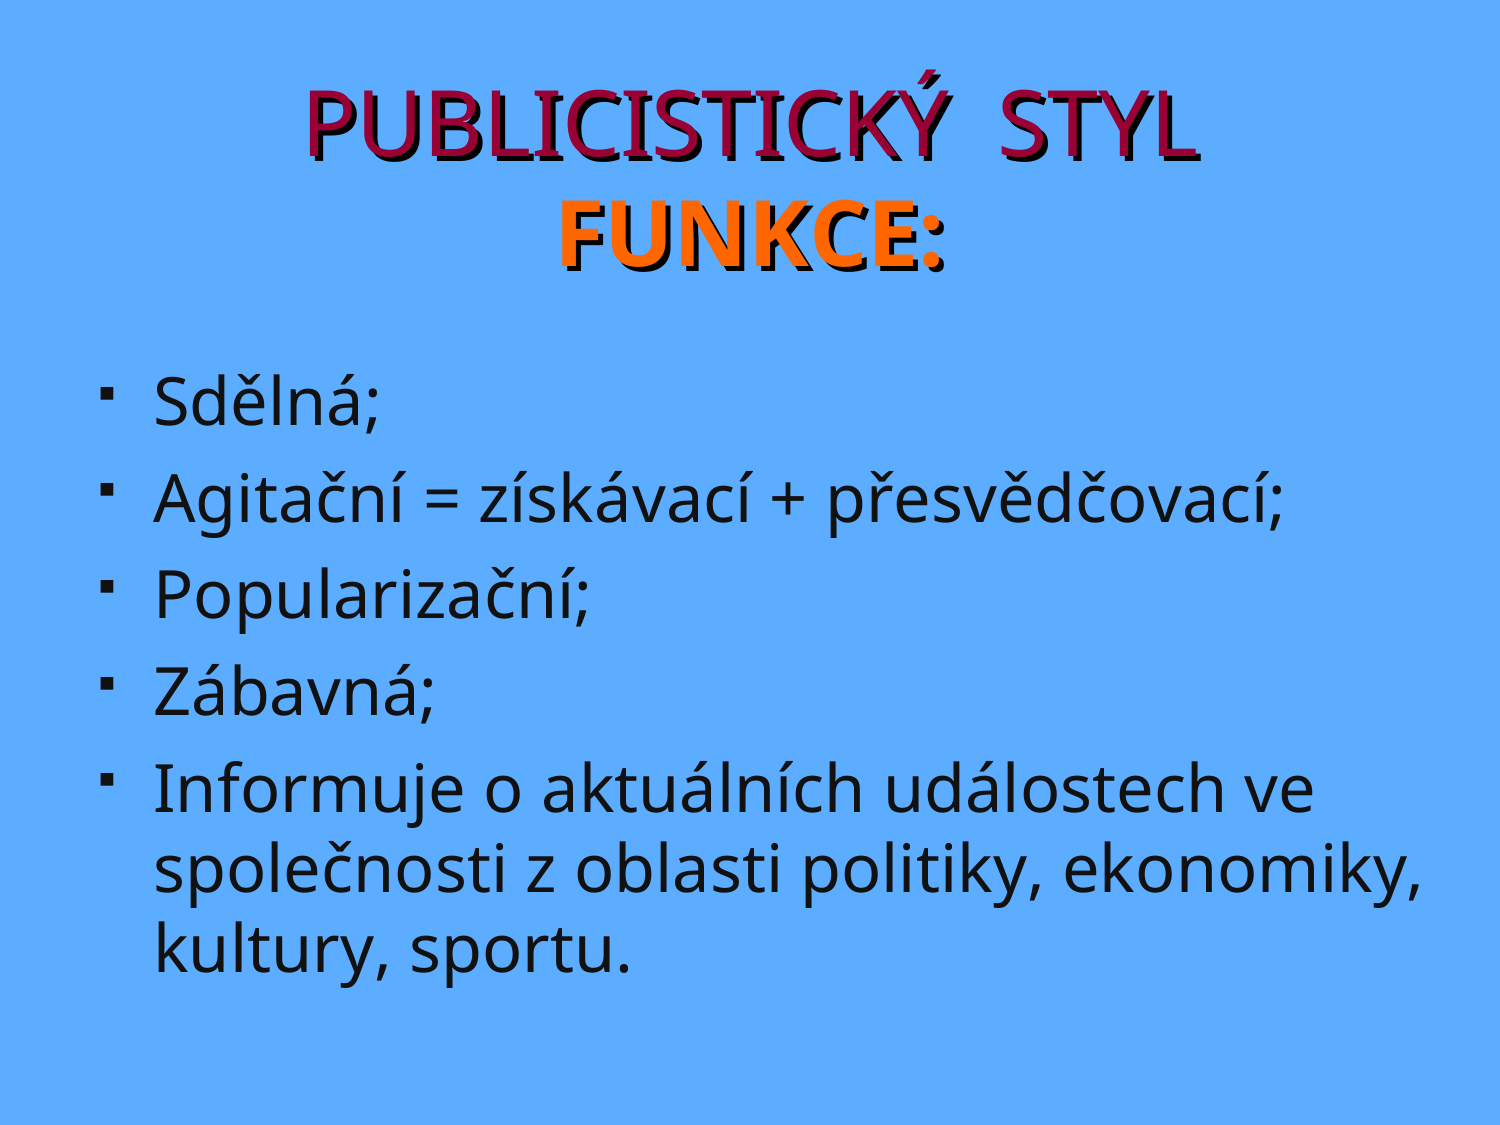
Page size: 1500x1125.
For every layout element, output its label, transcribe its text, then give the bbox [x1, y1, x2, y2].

title PUBLICISTICKÝ STYL FUNKCE: [75, 57, 1426, 293]
list Sdělná; Agitační = získávací + přesvědčovací; Popularizační; Zábavná; Informuje o aktuálních událostech ve společnosti z oblasti politiky, ekonomiky, kultury, sportu. [82, 351, 1459, 1027]
